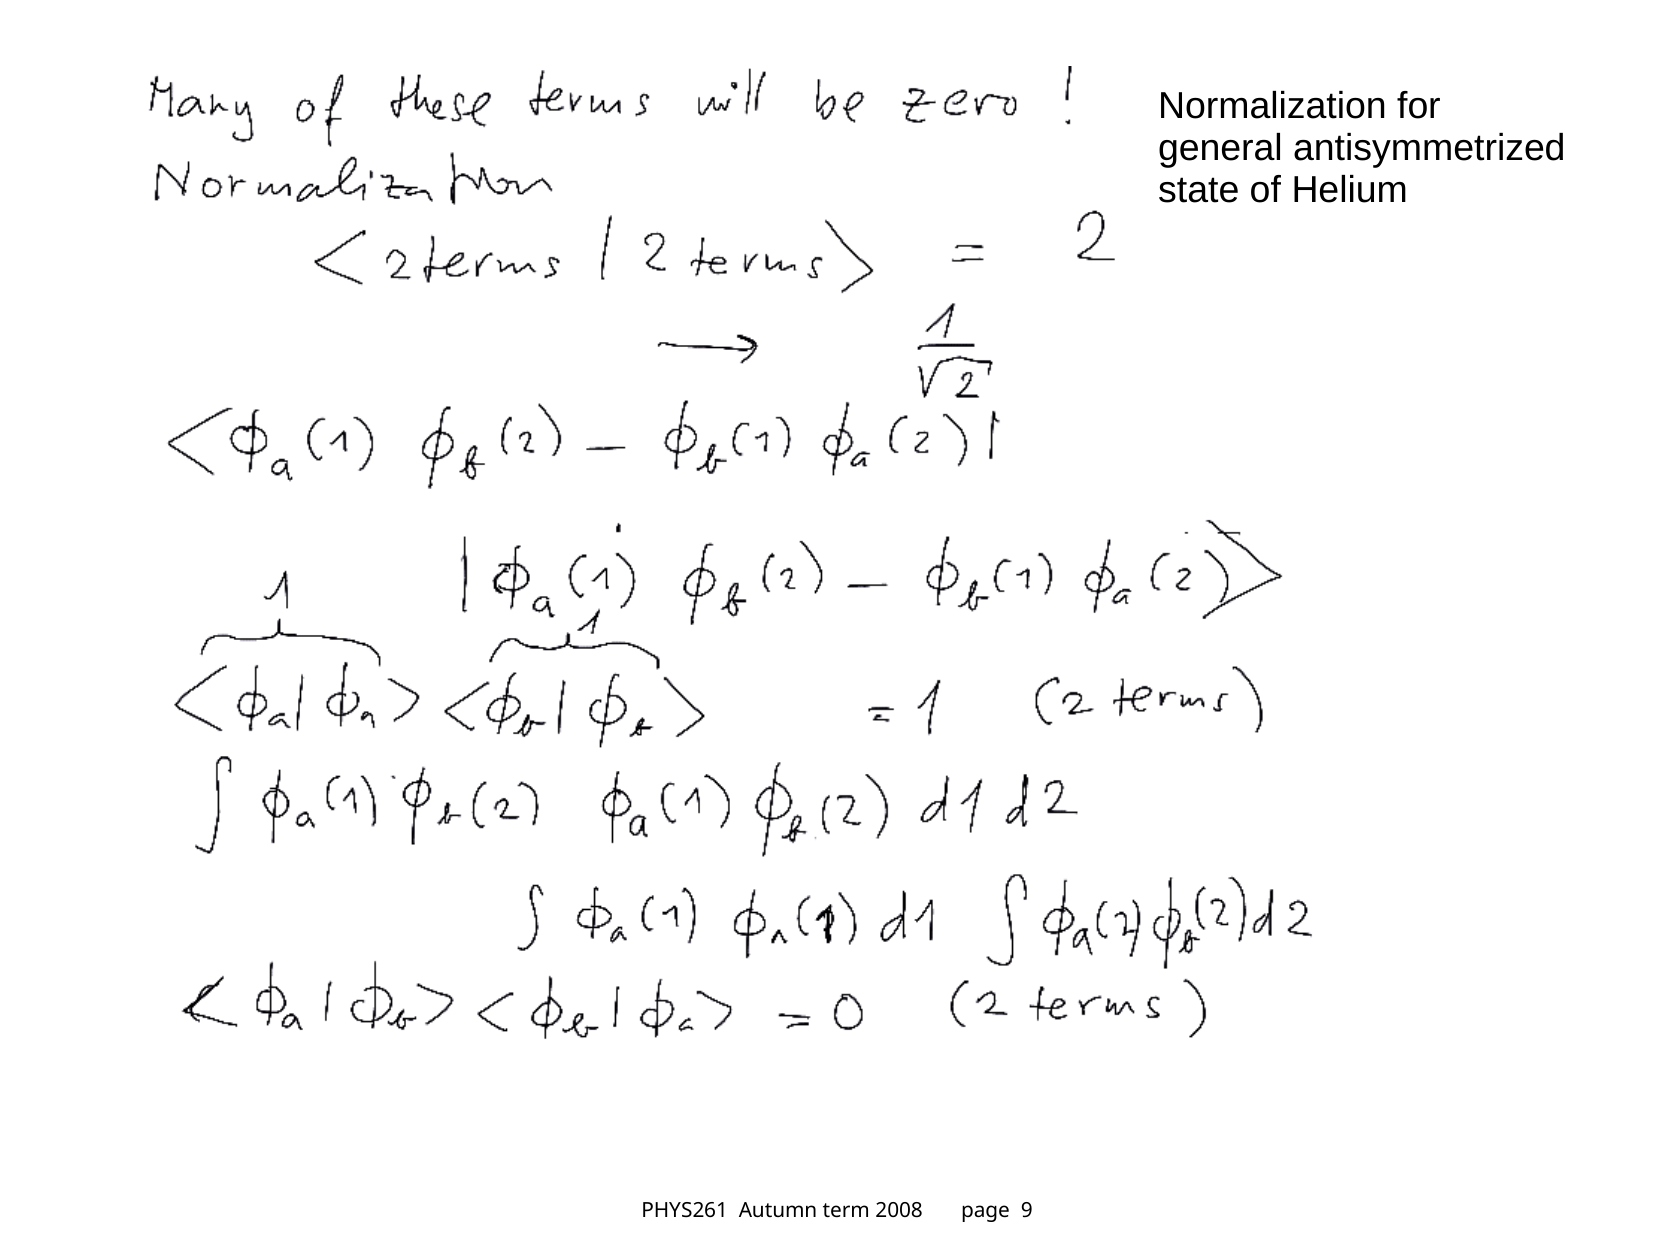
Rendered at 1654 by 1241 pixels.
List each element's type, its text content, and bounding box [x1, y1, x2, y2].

text_box Normalization for general antisymmetrized state of Helium [1143, 35, 1654, 219]
picture [97, 66, 1324, 1051]
